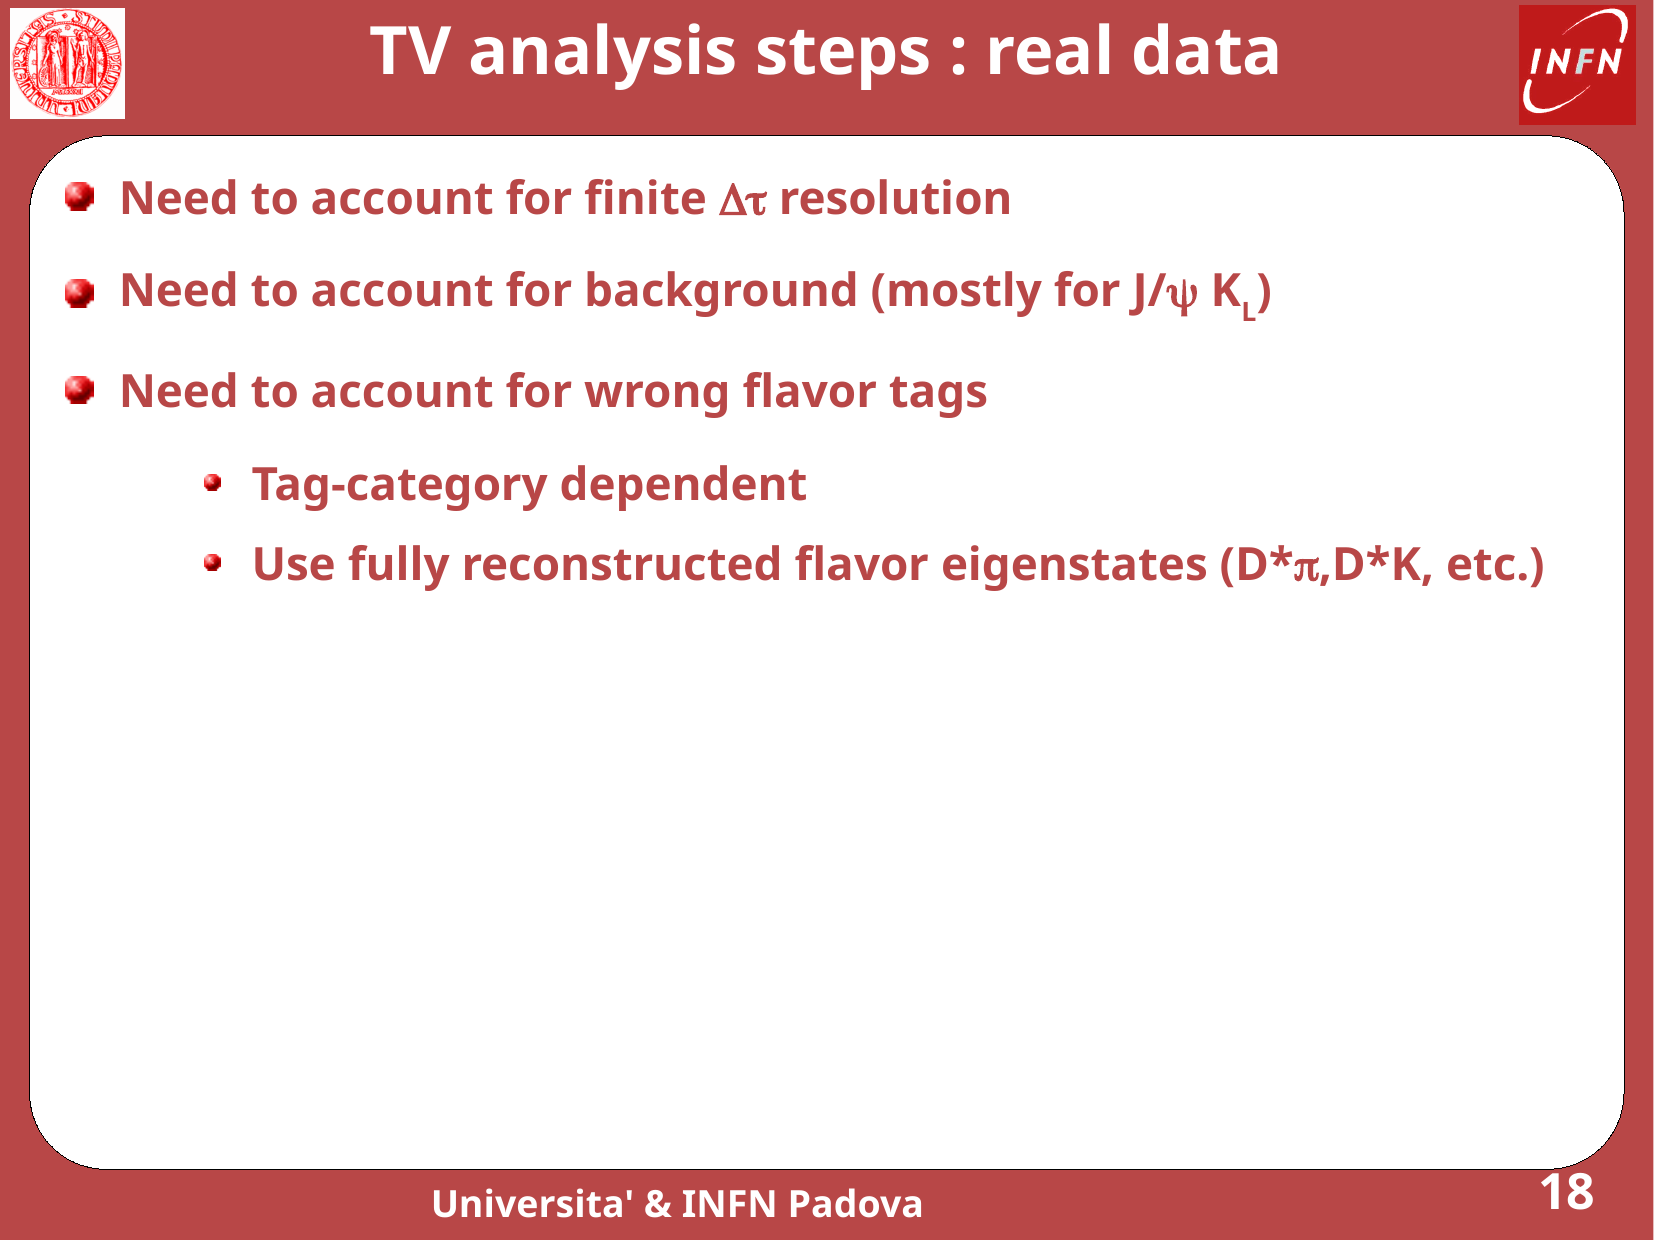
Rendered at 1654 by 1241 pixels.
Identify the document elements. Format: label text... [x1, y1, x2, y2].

list Need to account for finite Dt resolution Need to account for background (mostly for J/y KL) Need to account for wrong flavor tags Tag-category dependent Use fully reconstructed flavor eigenstates (D*p,D*K, etc.) [38, 165, 1625, 728]
title TV analysis steps : real data [82, 0, 1571, 99]
